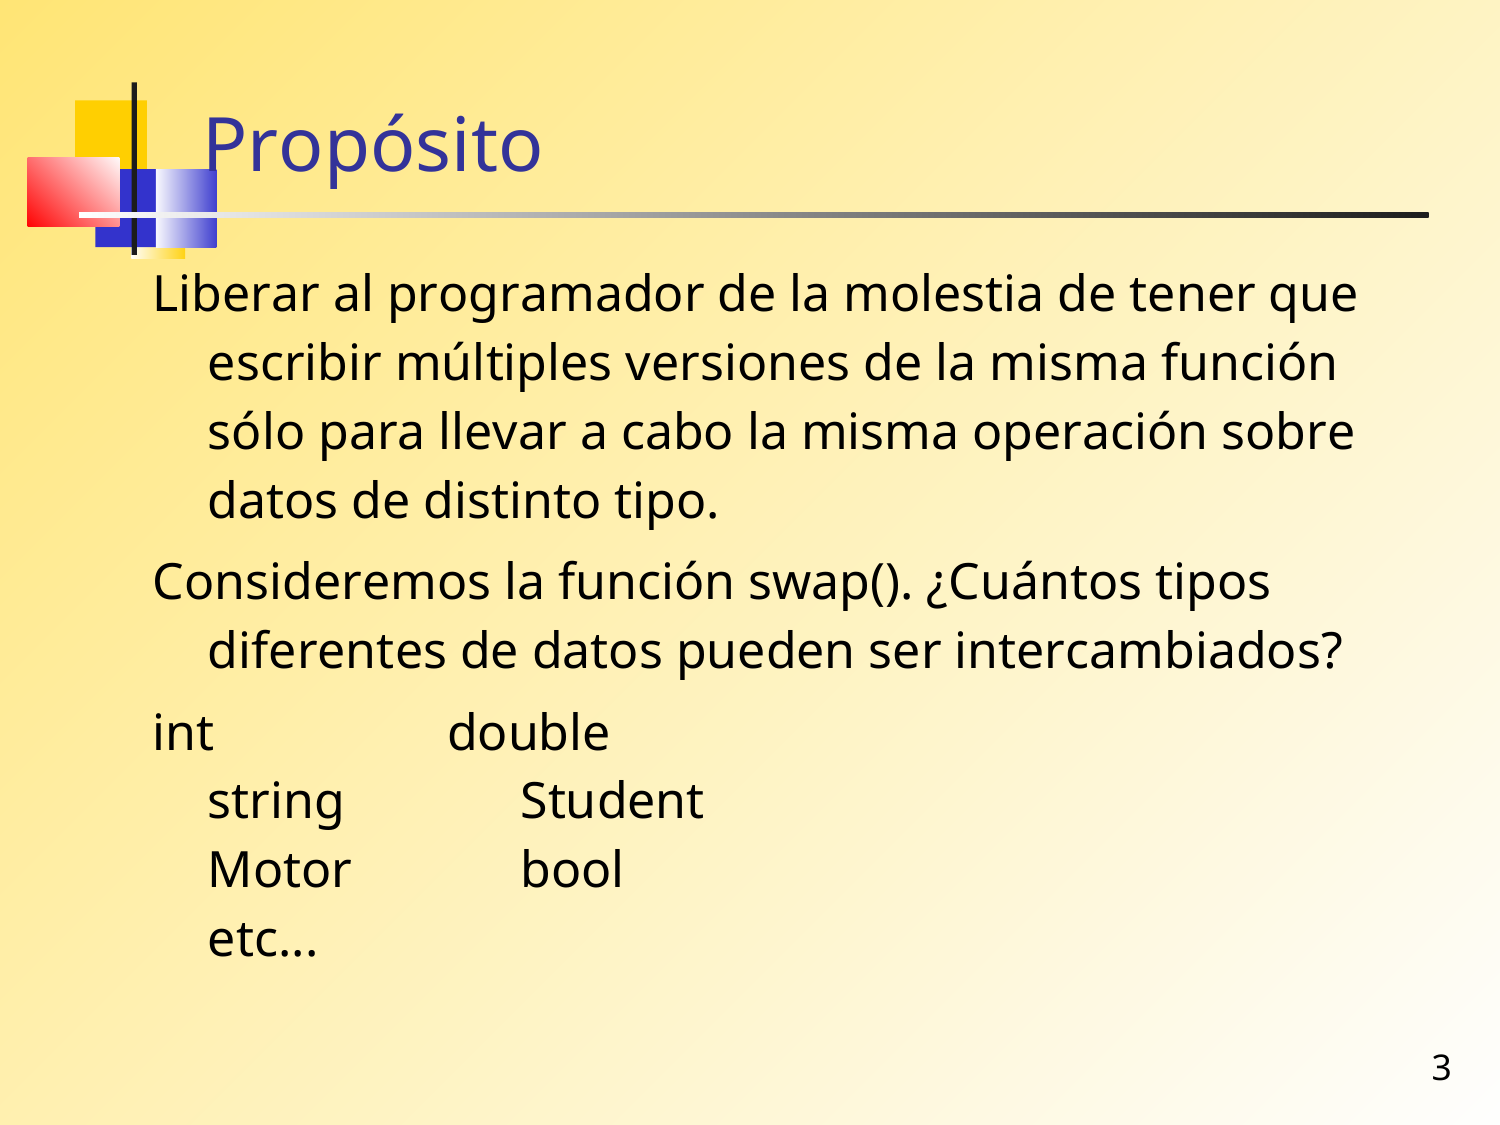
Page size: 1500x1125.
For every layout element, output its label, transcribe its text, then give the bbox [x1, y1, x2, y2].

list Liberar al programador de la molestia de tener que escribir múltiples versiones de la misma función sólo para llevar a cabo la misma operación sobre datos de distinto tipo. Consideremos la función swap(). ¿Cuántos tipos diferentes de datos pueden ser intercambiados? int double string Student Motor bool etc... [137, 249, 1463, 1013]
title Propósito [187, 37, 1466, 201]
